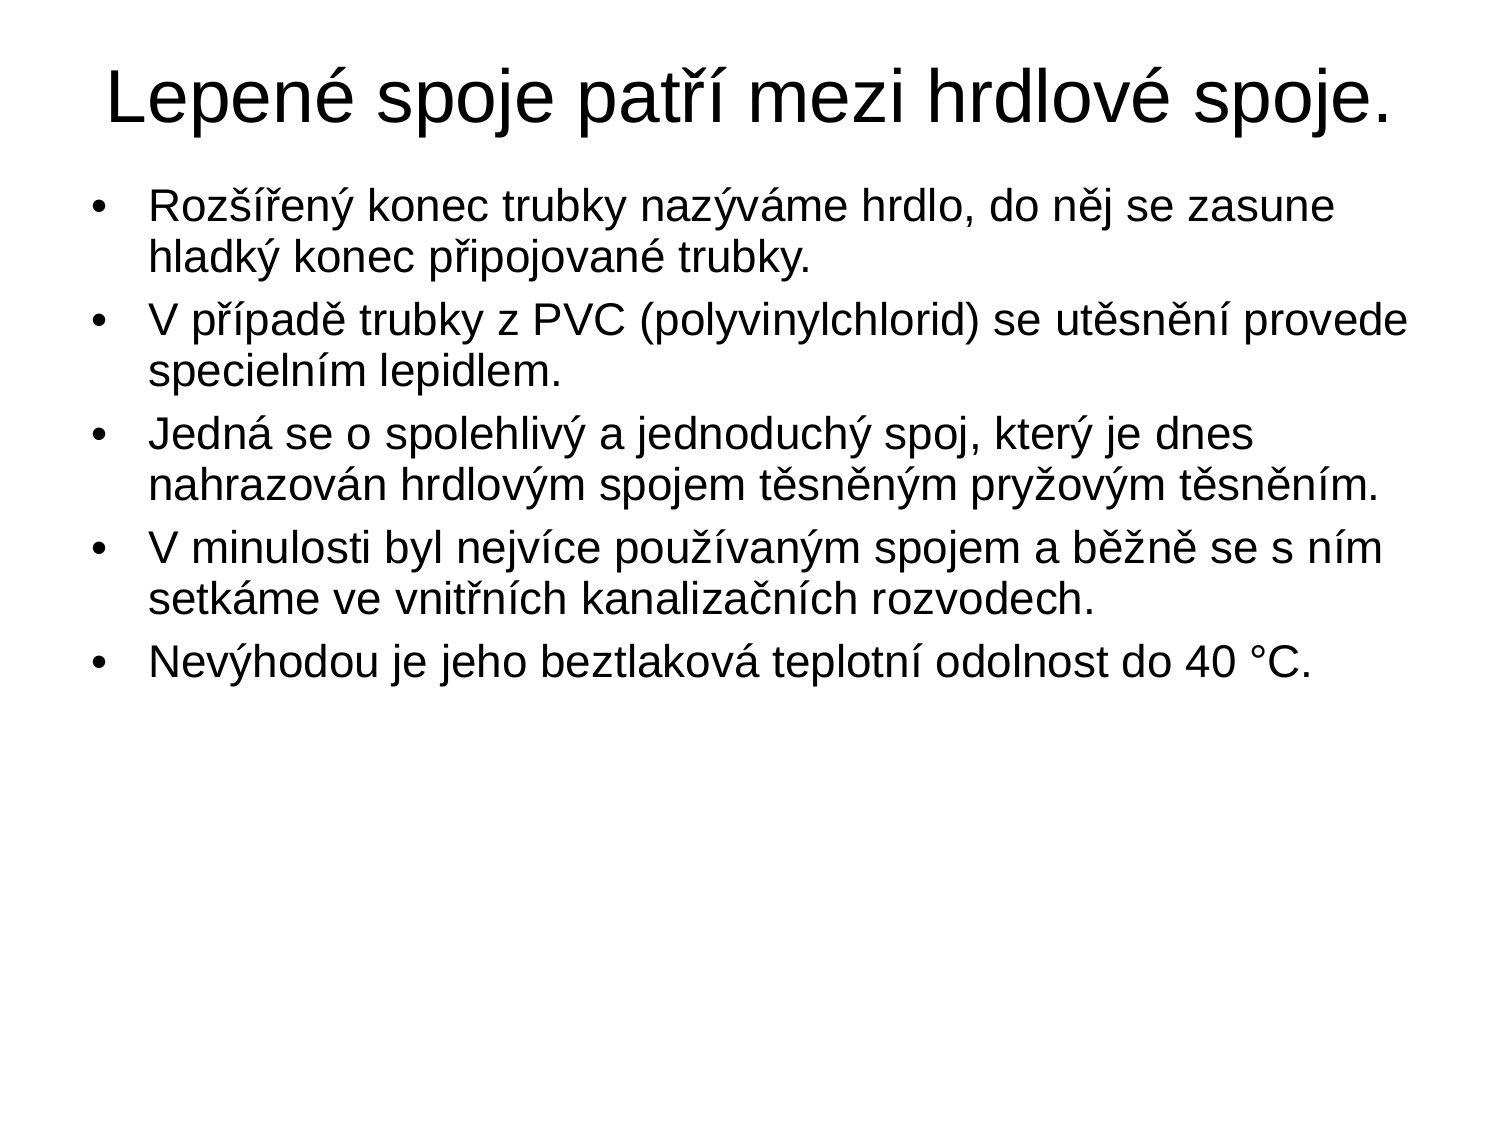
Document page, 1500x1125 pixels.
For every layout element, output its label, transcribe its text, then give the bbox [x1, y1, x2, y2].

list Rozšířený konec trubky nazýváme hrdlo, do něj se zasune hladký konec připojované trubky. V případě trubky z PVC (polyvinylchlorid) se utěsnění provede specielním lepidlem. Jedná se o spolehlivý a jednoduchý spoj, který je dnes nahrazován hrdlovým spojem těsněným pryžovým těsněním. V minulosti byl nejvíce používaným spojem a běžně se s ním setkáme ve vnitřních kanalizačních rozvodech. Nevýhodou je jeho beztlaková teplotní odolnost do 40 °C. [76, 172, 1427, 916]
title Lepené spoje patří mezi hrdlové spoje. [75, 45, 1426, 149]
